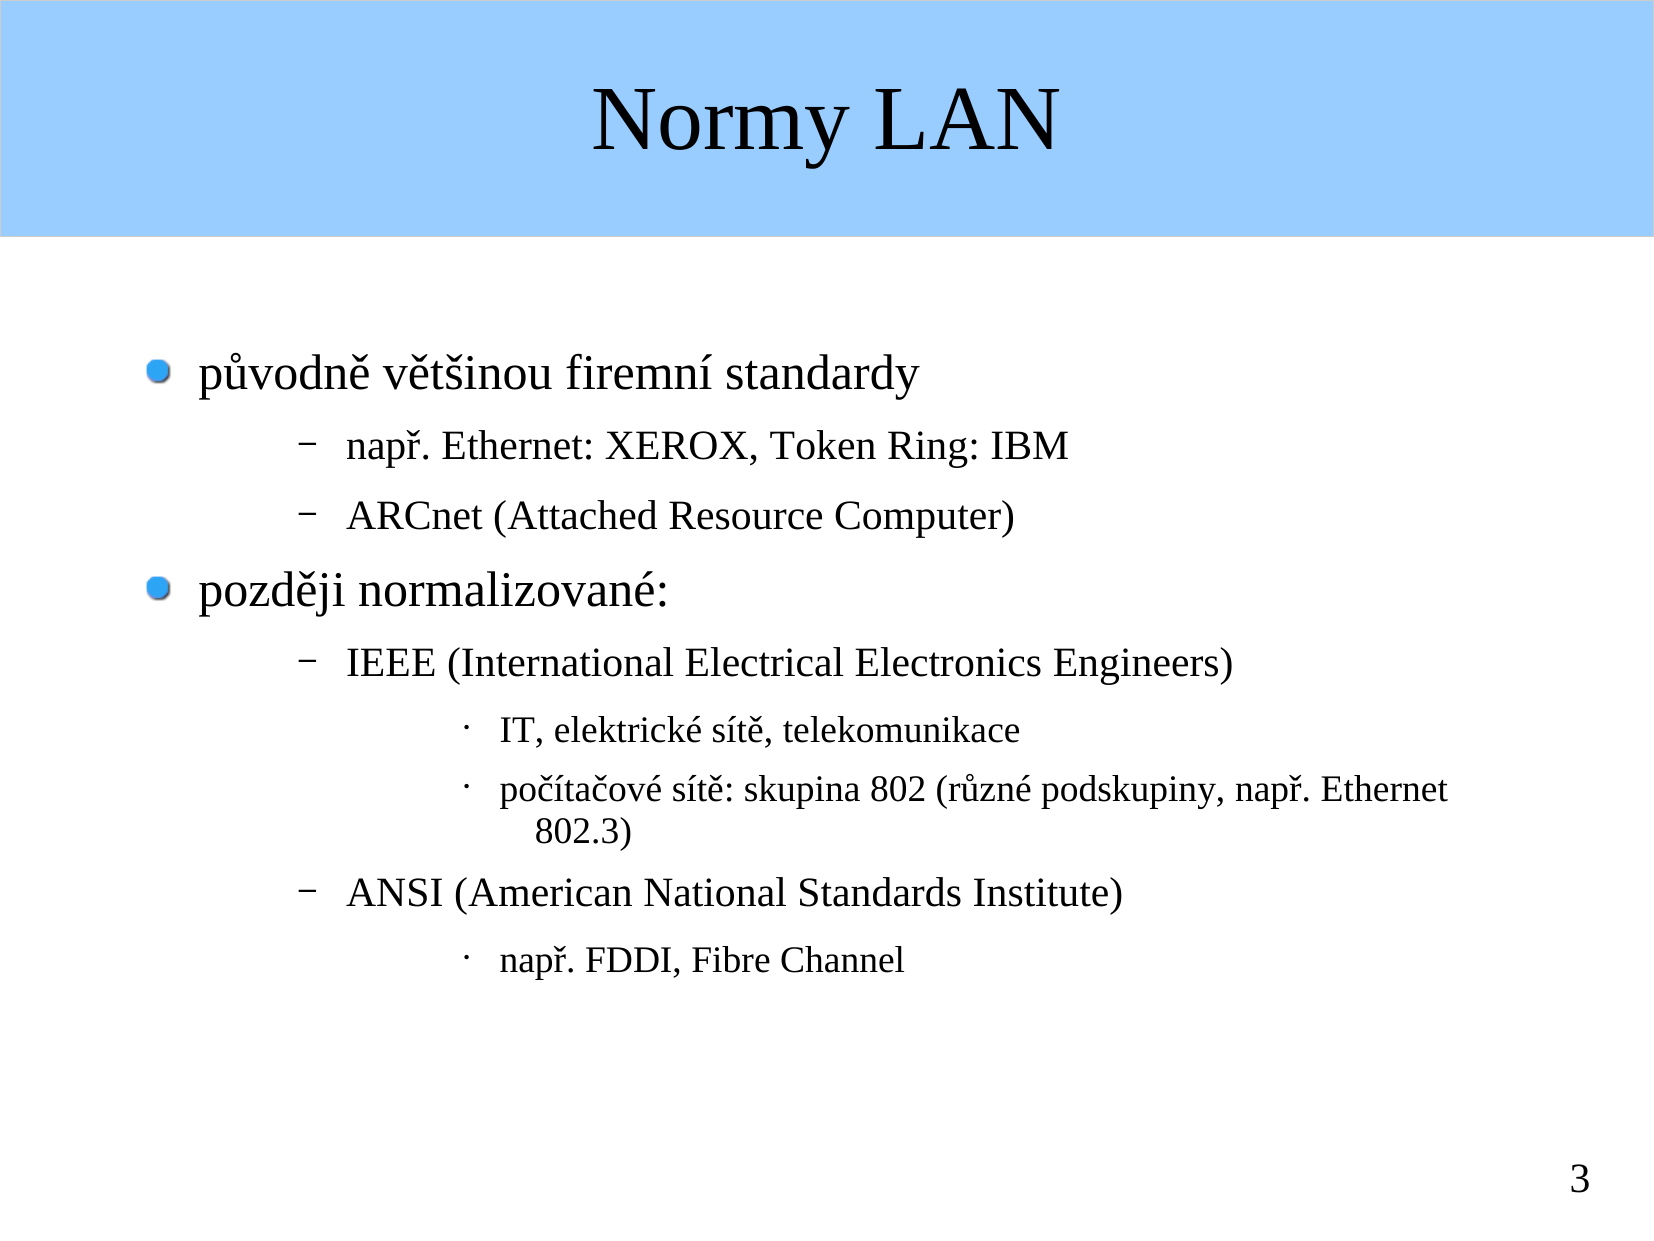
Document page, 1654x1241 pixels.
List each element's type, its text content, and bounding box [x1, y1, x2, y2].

title Normy LAN [0, 0, 1654, 237]
list původně většinou firemní standardy např. Ethernet: XEROX, Token Ring: IBM ARCnet (Attached Resource Computer) později normalizované: IEEE (International Electrical Electronics Engineers) IT, elektrické sítě, telekomunikace počítačové sítě: skupina 802 (různé podskupiny, např. Ethernet 802.3) ANSI (American National Standards Institute) např. FDDI, Fibre Channel [109, 344, 1554, 1157]
